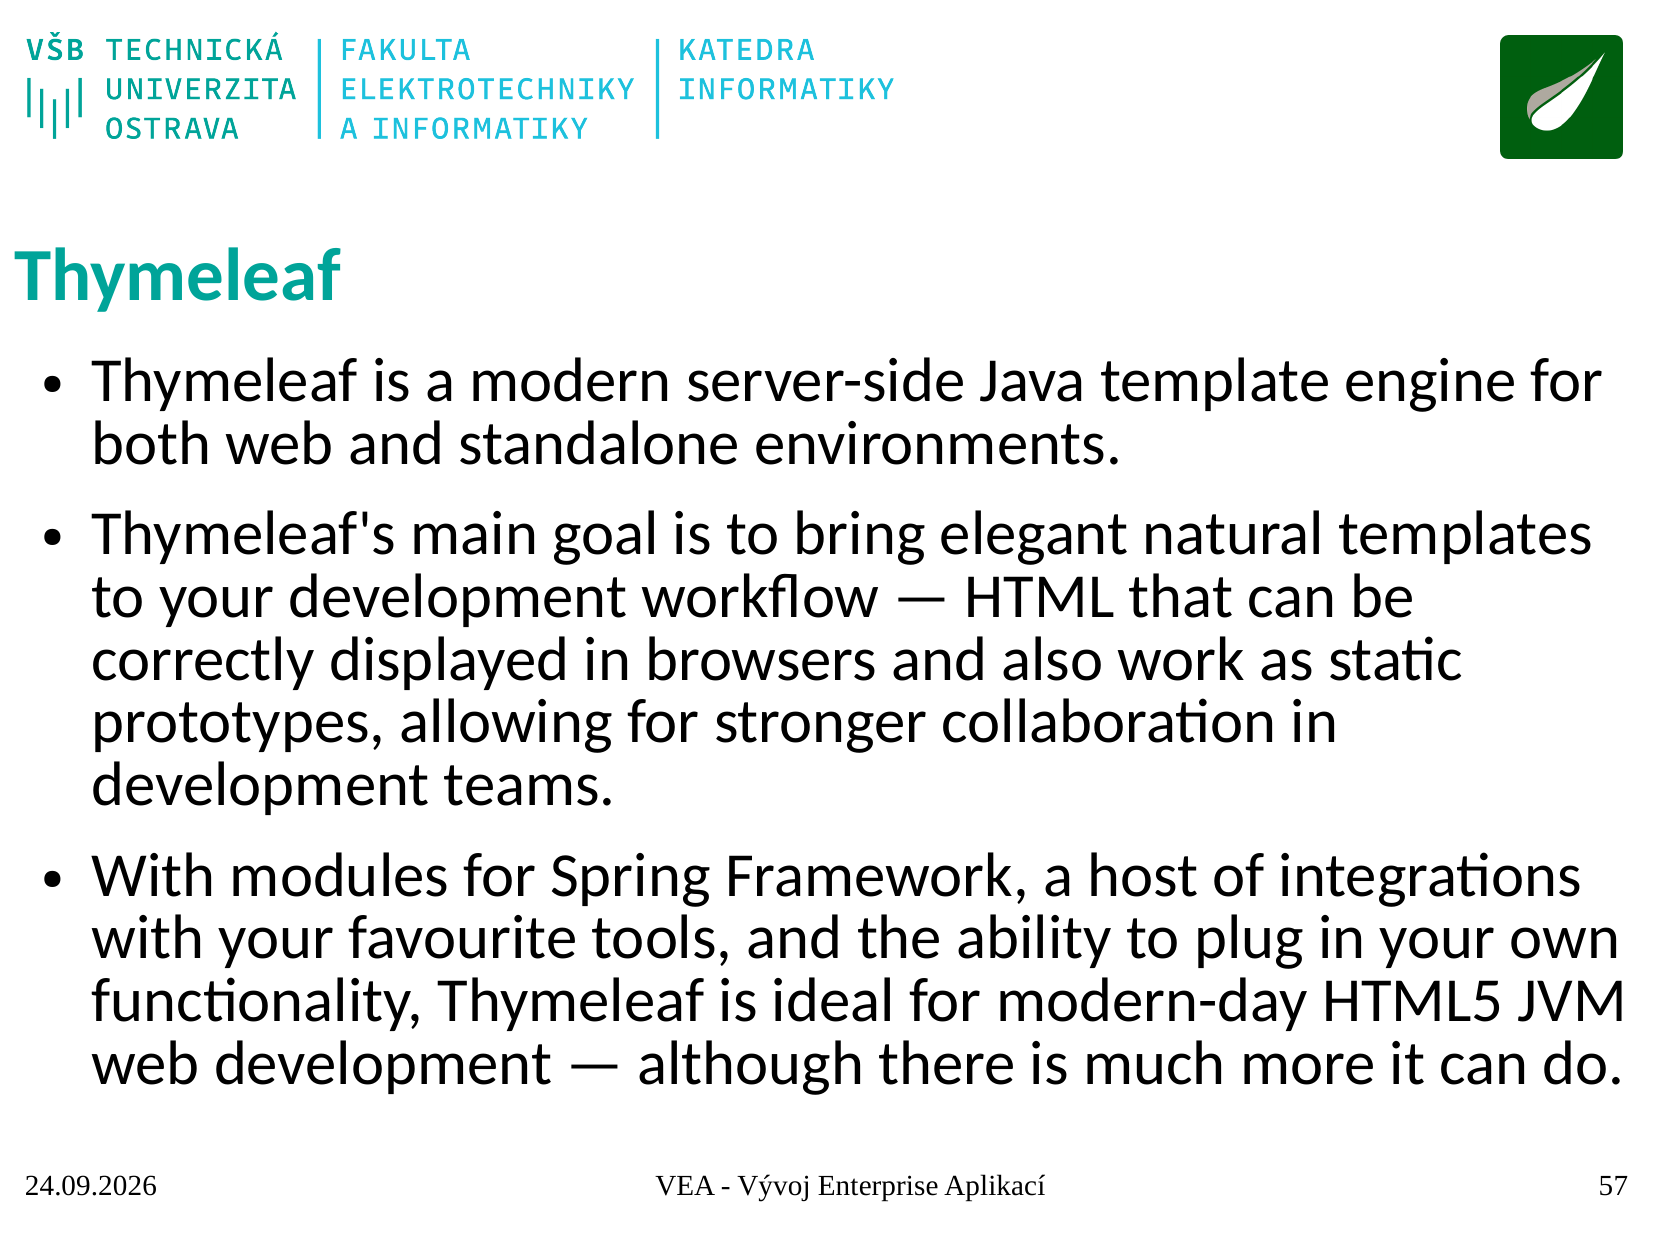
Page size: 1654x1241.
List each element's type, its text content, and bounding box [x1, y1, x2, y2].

picture [1500, 35, 1623, 159]
list Thymeleaf is a modern server-side Java template engine for both web and standalone environments. Thymeleaf's main goal is to bring elegant natural templates to your development workflow — HTML that can be correctly displayed in browsers and also work as static prototypes, allowing for stronger collaboration in development teams. With modules for Spring Framework, a host of integrations with your favourite tools, and the ability to plug in your own functionality, Thymeleaf is ideal for modern-day HTML5 JVM web development — although there is much more it can do. [24, 354, 1629, 1146]
picture [26, 31, 894, 139]
title Thymeleaf [14, 165, 1619, 319]
